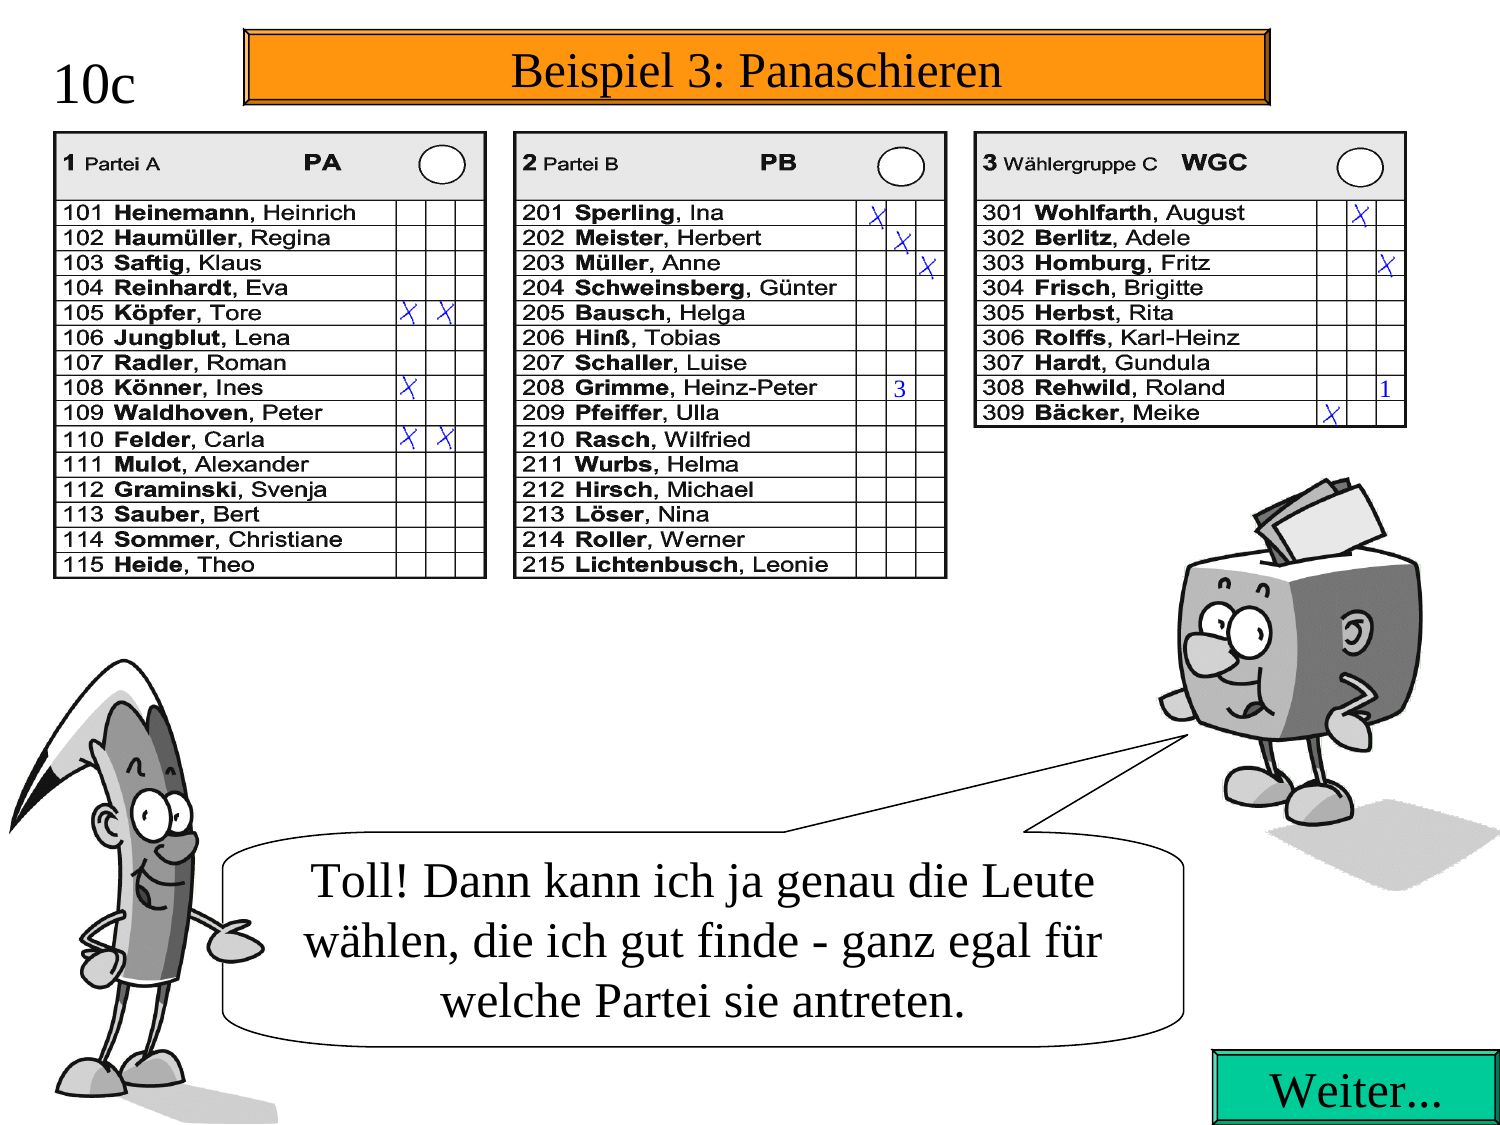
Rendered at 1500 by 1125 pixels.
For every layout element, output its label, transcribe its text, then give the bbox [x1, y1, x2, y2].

text_box 3 [878, 364, 942, 428]
text_box Toll! Dann kann ich ja genau die Leute wählen, die ich gut finde - ganz egal für welche Partei sie antreten. [278, 743, 1184, 1047]
text_box 1 [1364, 364, 1427, 428]
picture [53, 131, 1500, 891]
text_box Weiter... [1218, 1055, 1495, 1120]
text_box 10c [37, 37, 160, 138]
picture [3, 647, 278, 1124]
text_box Beispiel 3: Panaschieren [249, 35, 1264, 99]
